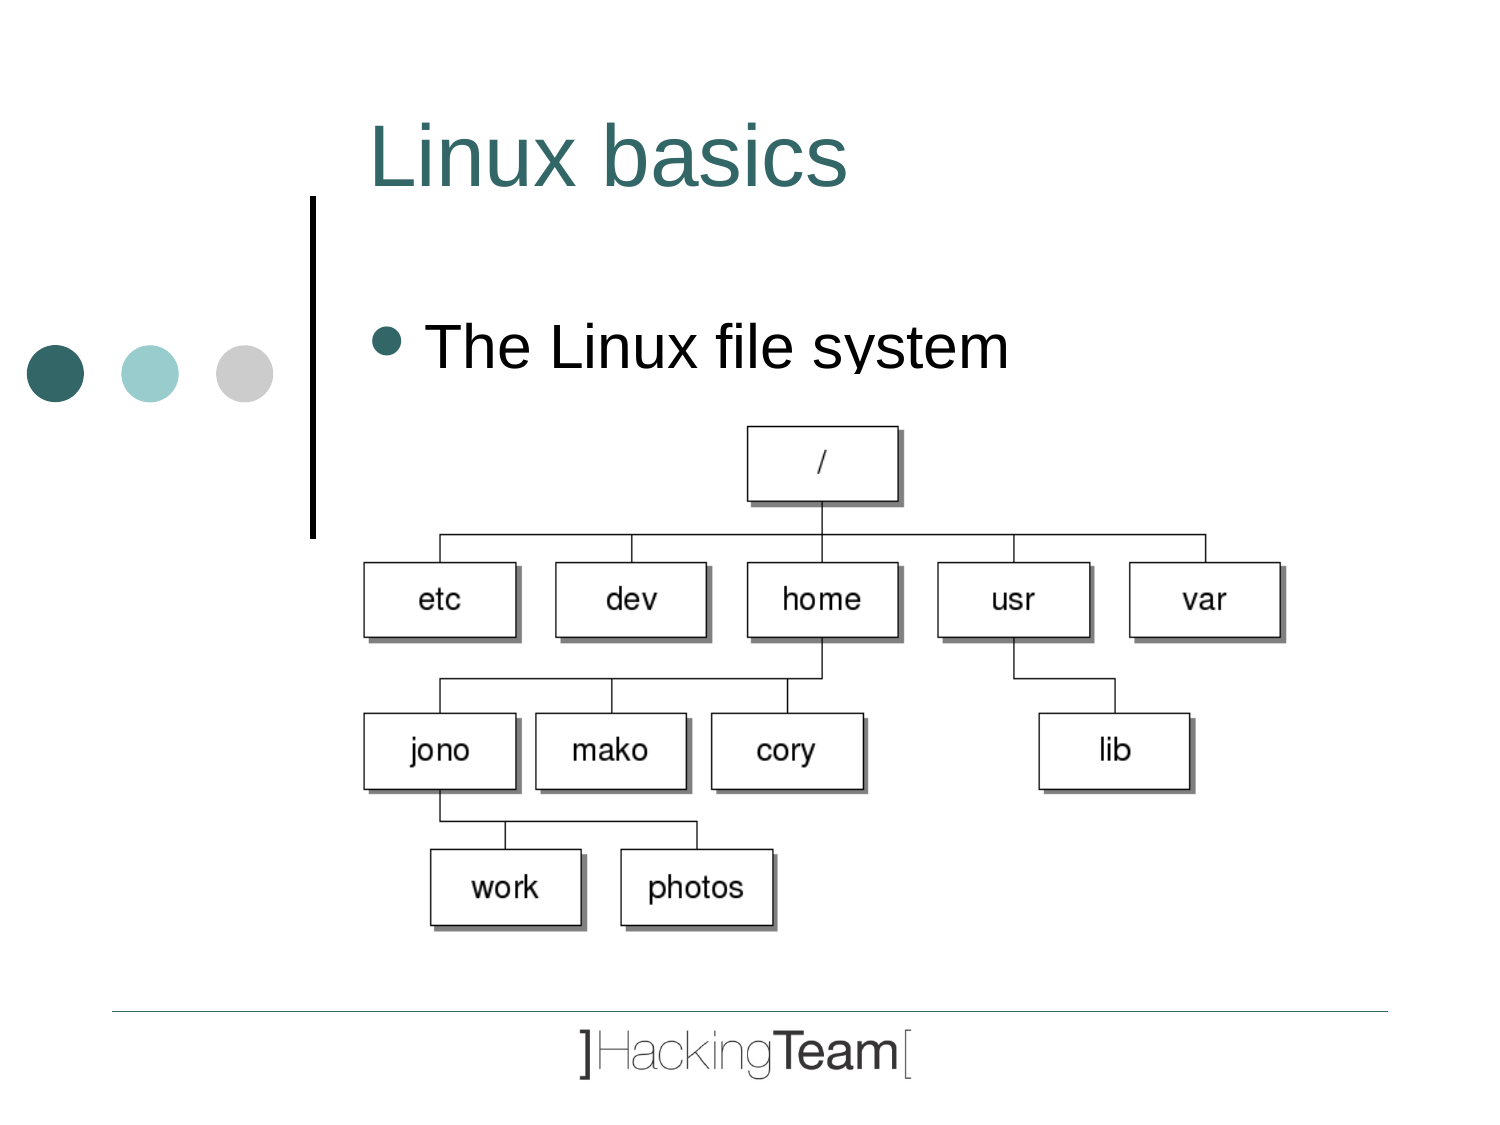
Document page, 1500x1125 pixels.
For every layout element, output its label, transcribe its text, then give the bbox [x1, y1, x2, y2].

list The Linux file system [249, 312, 1401, 1041]
picture [337, 374, 1313, 985]
picture [574, 1041, 916, 1084]
title Linux basics [249, 38, 1401, 275]
